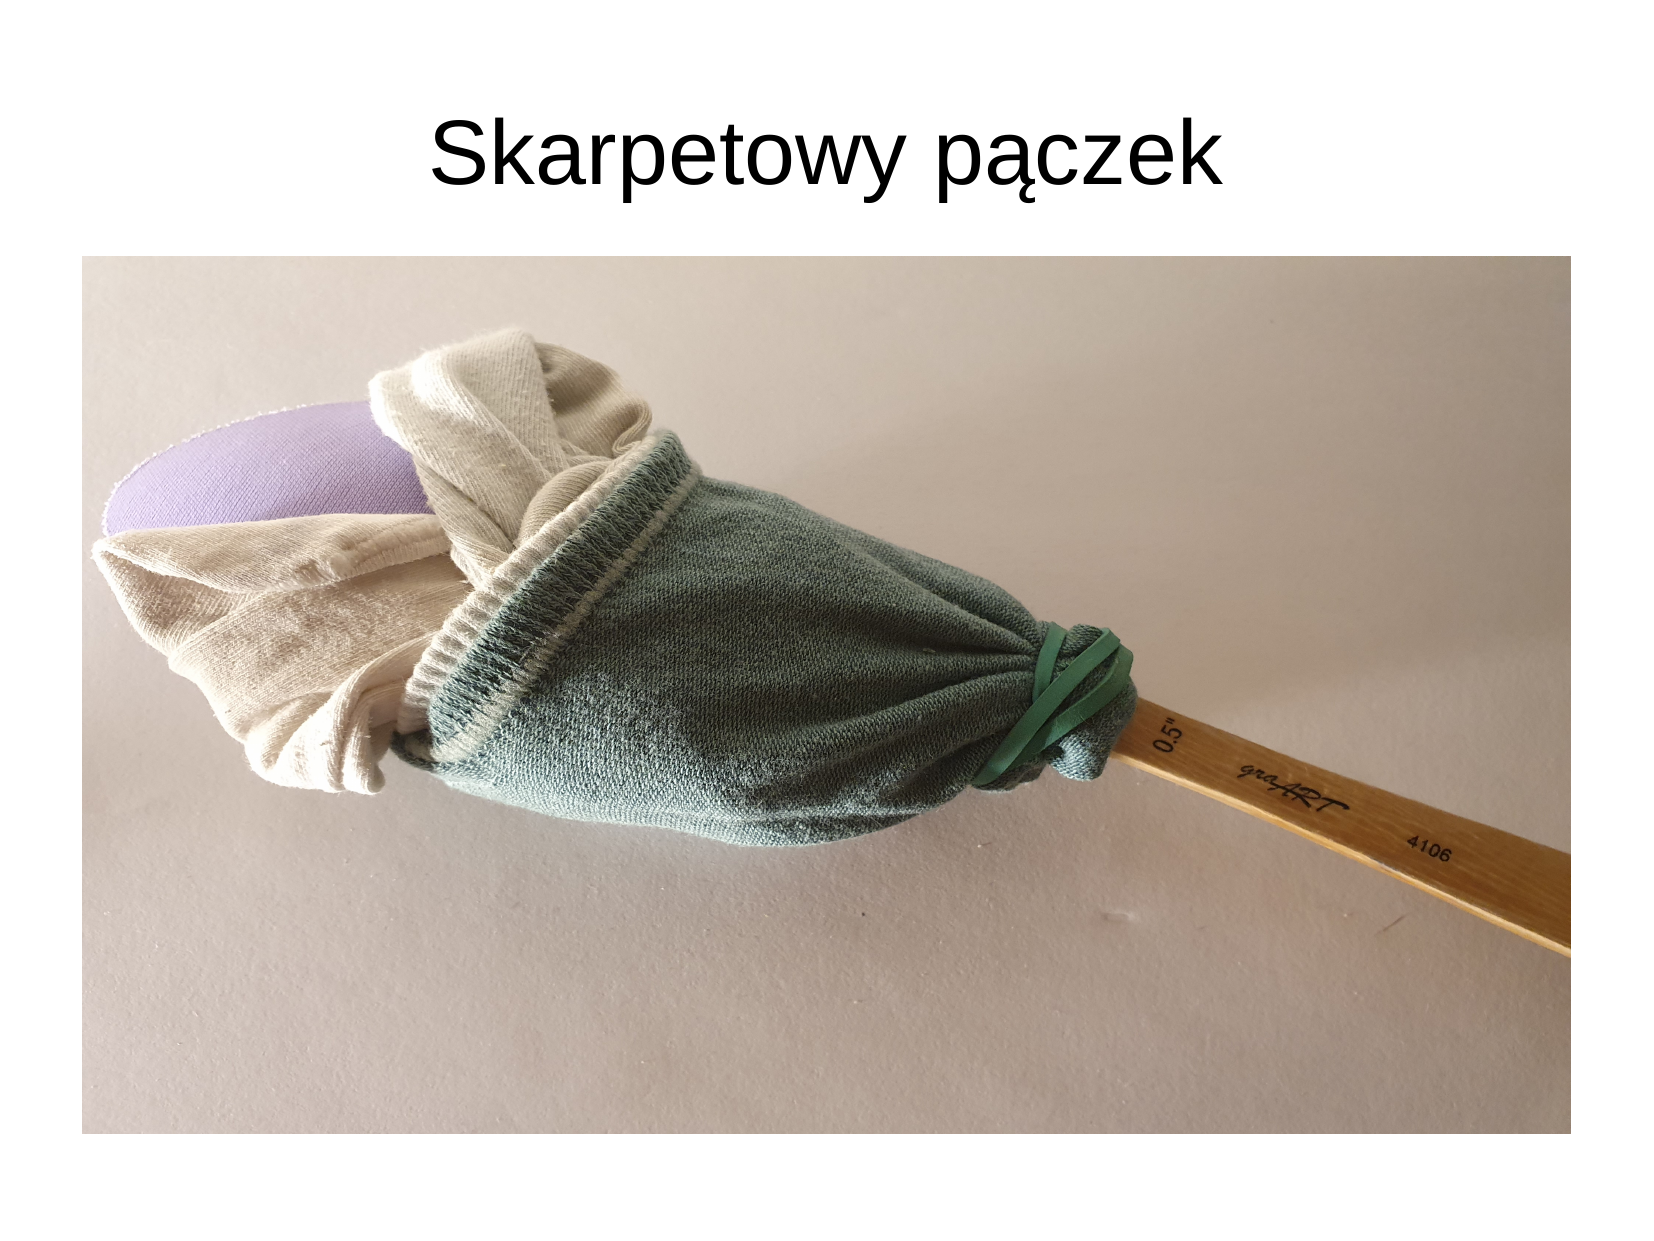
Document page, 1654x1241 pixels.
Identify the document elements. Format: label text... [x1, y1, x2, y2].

title Skarpetowy pączek [82, 49, 1571, 256]
picture [82, 256, 1571, 1134]
